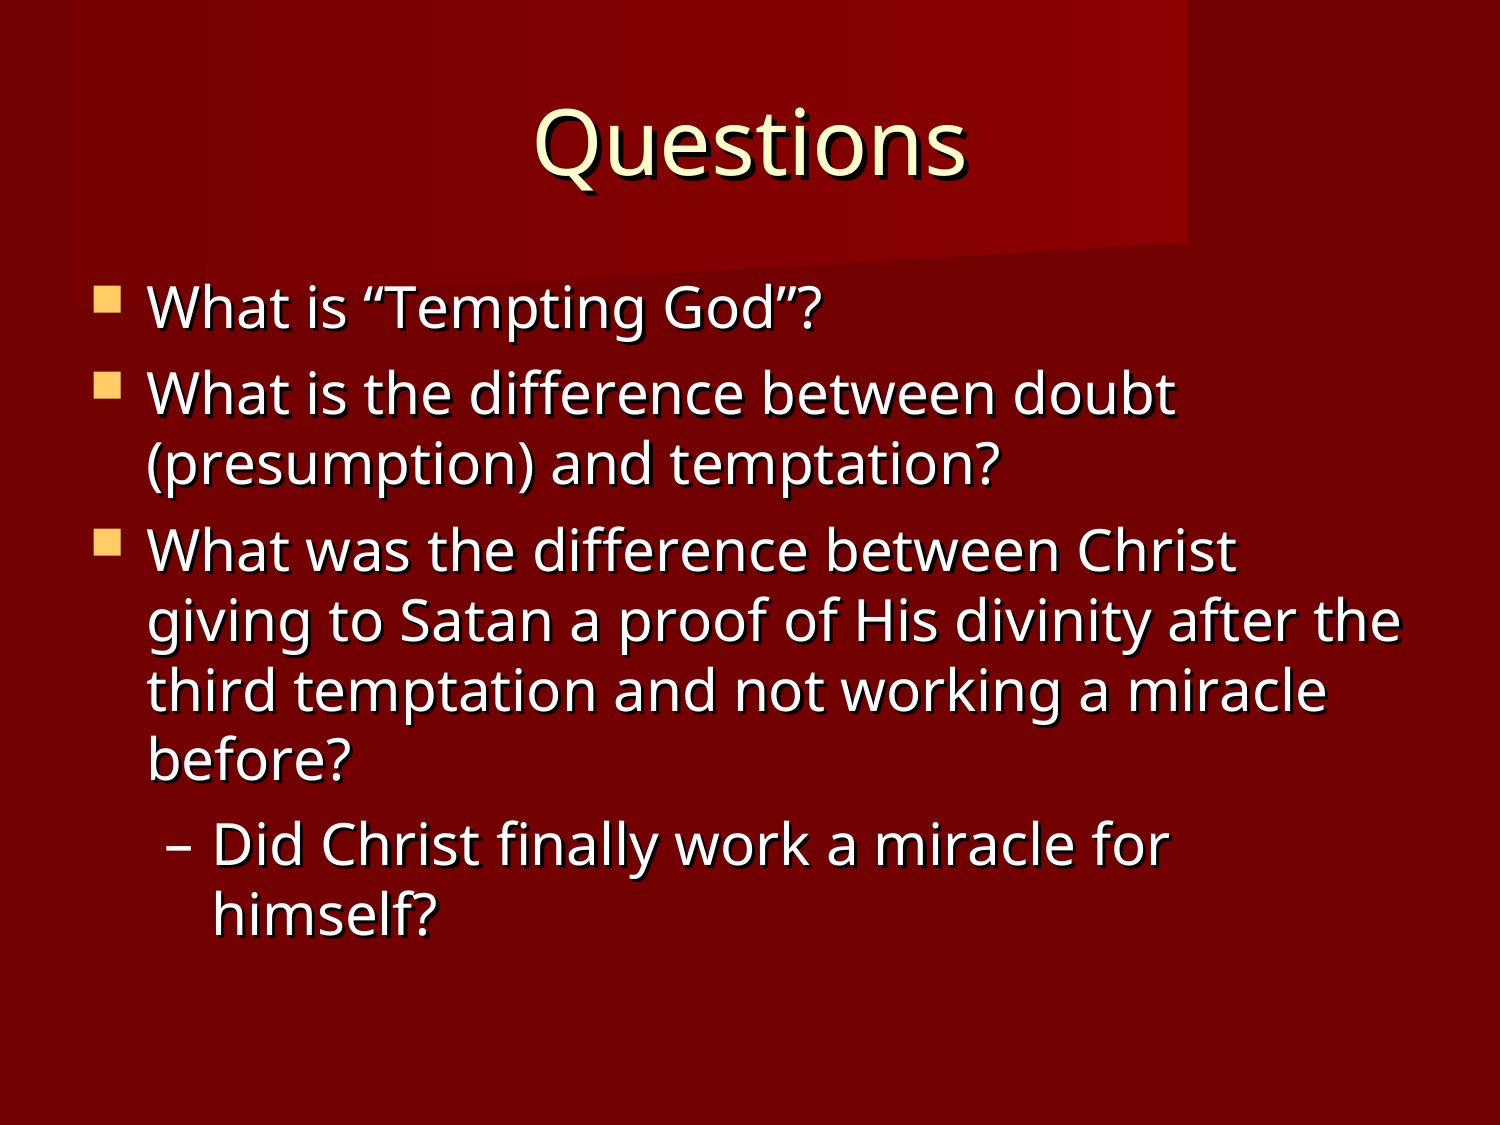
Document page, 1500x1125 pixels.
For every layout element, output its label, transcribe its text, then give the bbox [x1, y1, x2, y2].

title Questions [75, 45, 1426, 233]
list What is “Tempting God”? What is the difference between doubt (presumption) and temptation? What was the difference between Christ giving to Satan a proof of His divinity after the third temptation and not working a miracle before? Did Christ finally work a miracle for himself? [75, 262, 1426, 1125]
